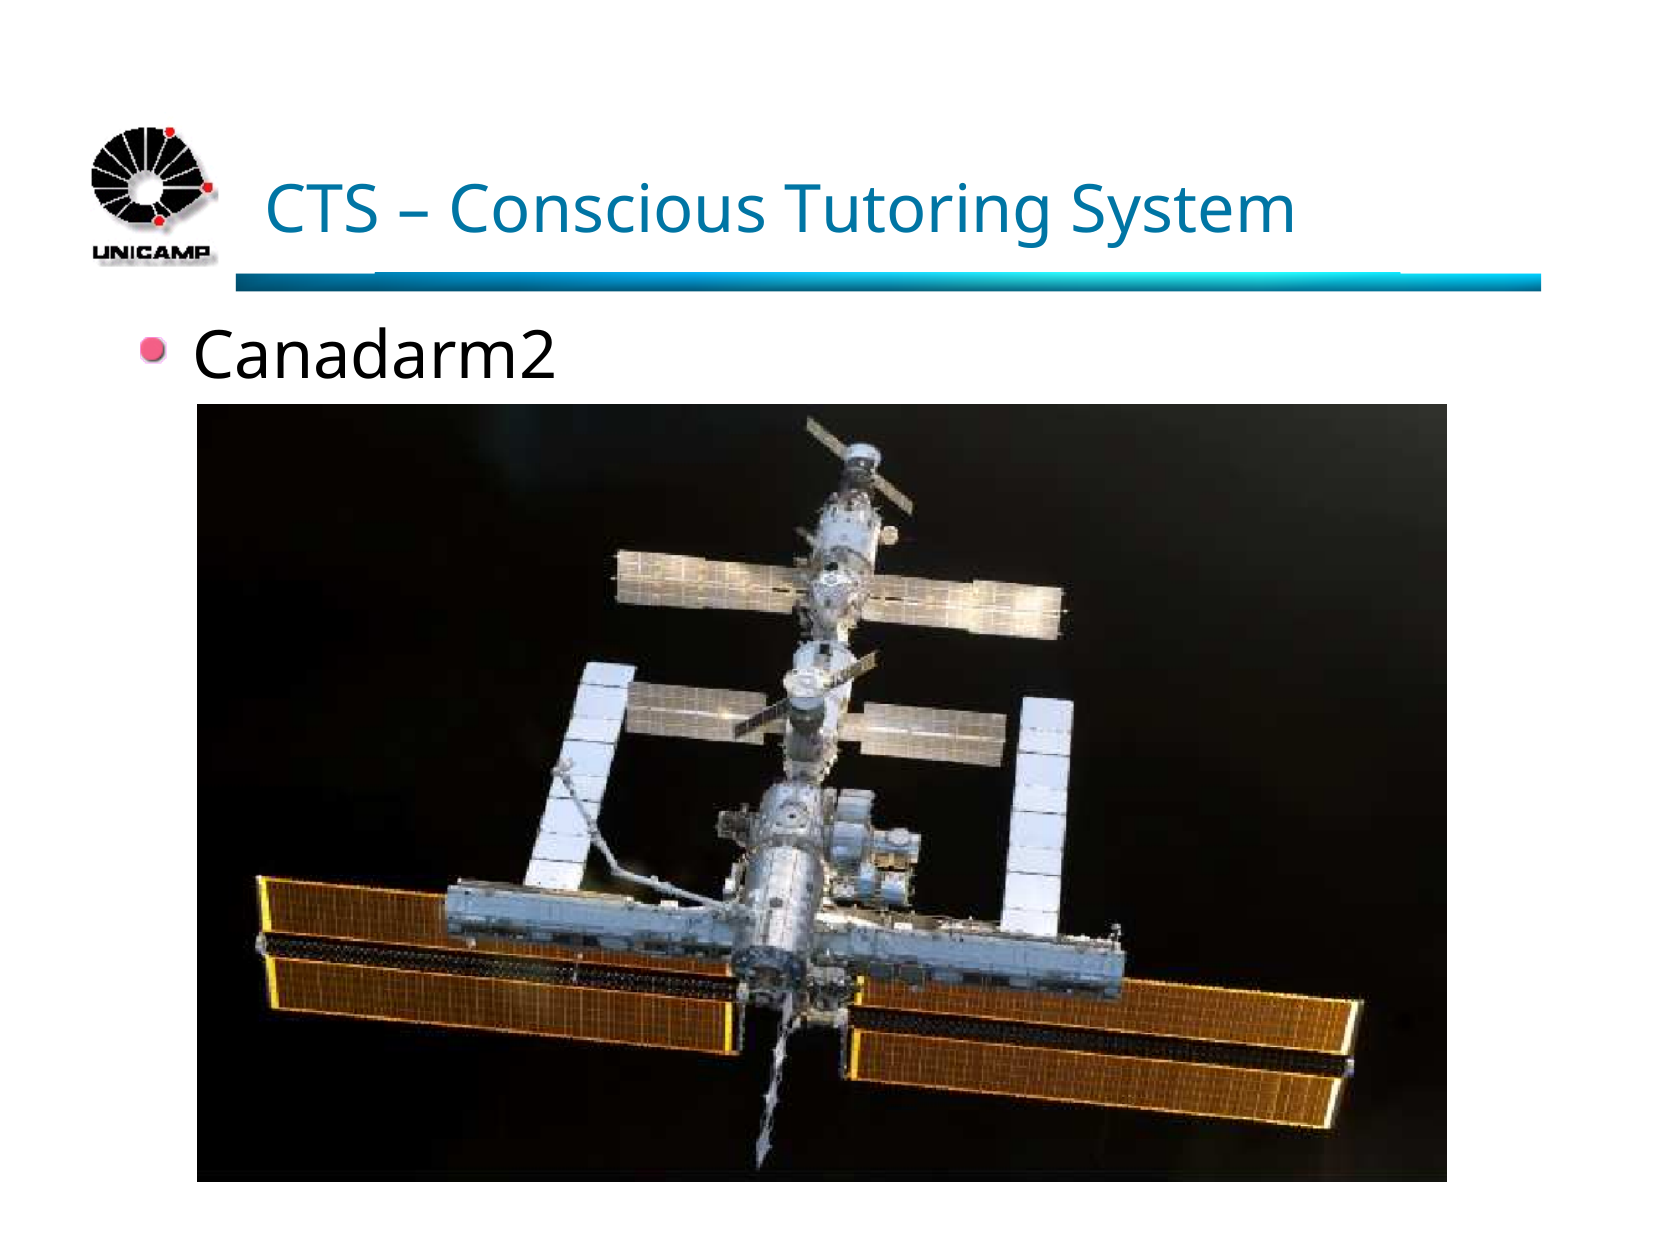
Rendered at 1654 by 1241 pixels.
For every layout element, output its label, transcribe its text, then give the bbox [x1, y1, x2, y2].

list Canadarm2 [121, 309, 1534, 1167]
title CTS – Conscious Tutoring System [264, 42, 1534, 250]
picture [197, 404, 1447, 1182]
picture [125, 272, 1654, 295]
